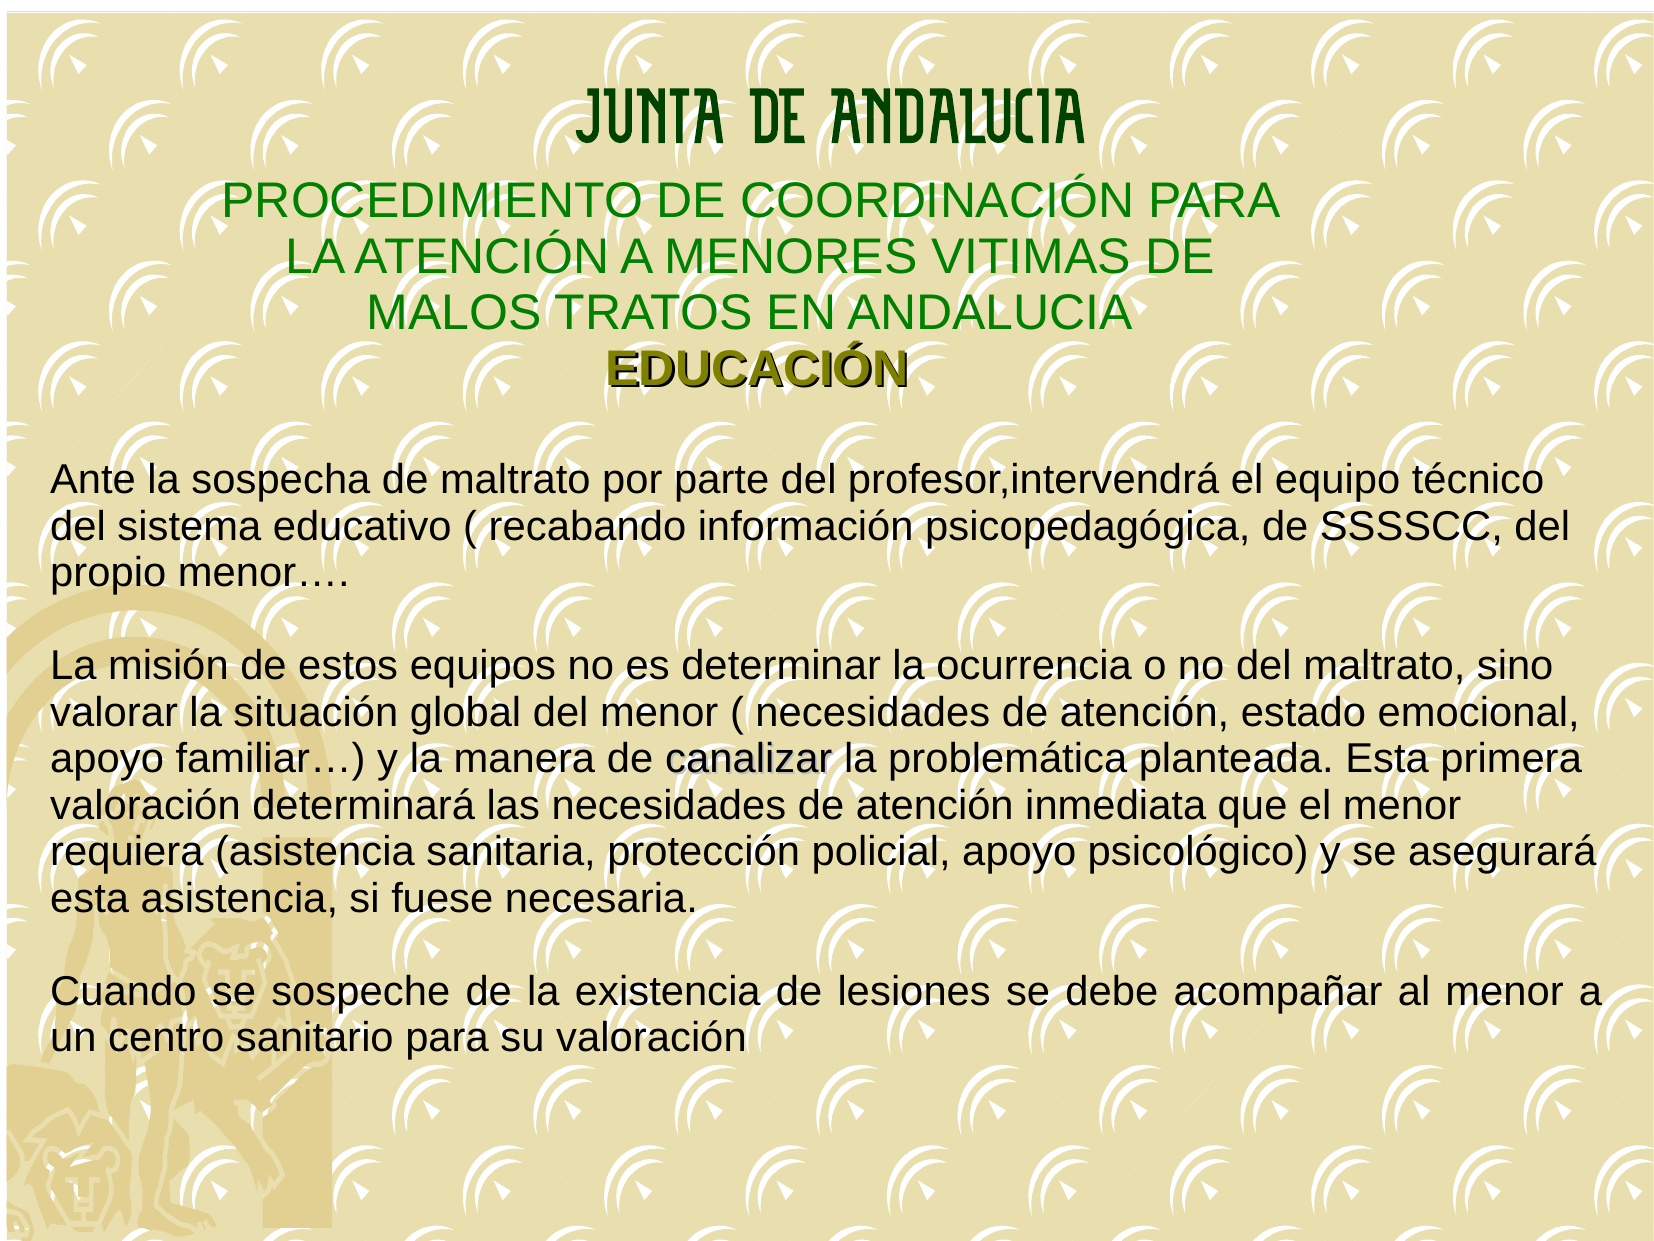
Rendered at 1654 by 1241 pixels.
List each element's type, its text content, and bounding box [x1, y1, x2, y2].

text_box PROCEDIMIENTO DE COORDINACIÓN PARA LA ATENCIÓN A MENORES VITIMAS DE MALOS TRATOS EN ANDALUCIA EDUCACIÓN [200, 165, 1300, 448]
picture [6, 11, 1654, 1241]
text_box [1300, 331, 1535, 448]
text_box [180, 338, 200, 448]
subtitle [82, 290, 200, 448]
subtitle [1300, 290, 1571, 448]
text_box Ante la sospecha de maltrato por parte del profesor,intervendrá el equipo técnico del sistema educativo ( recabando información psicopedagógica, de SSSSCC, del propio menor…. La misión de estos equipos no es determinar la ocurrencia o no del maltrato, sino valorar la situación global del menor ( necesidades de atención, estado emocional, apoyo familiar…) y la manera de canalizar la problemática planteada. Esta primera valoración determinará las necesidades de atención inmediata que el menor requiera (asistencia sanitaria, protección policial, apoyo psicológico) y se asegurará esta asistencia, si fuese necesaria. Cuando se sospeche de la existencia de lesiones se debe acompañar al menor a un centro sanitario para su valoración [35, 448, 1619, 1241]
